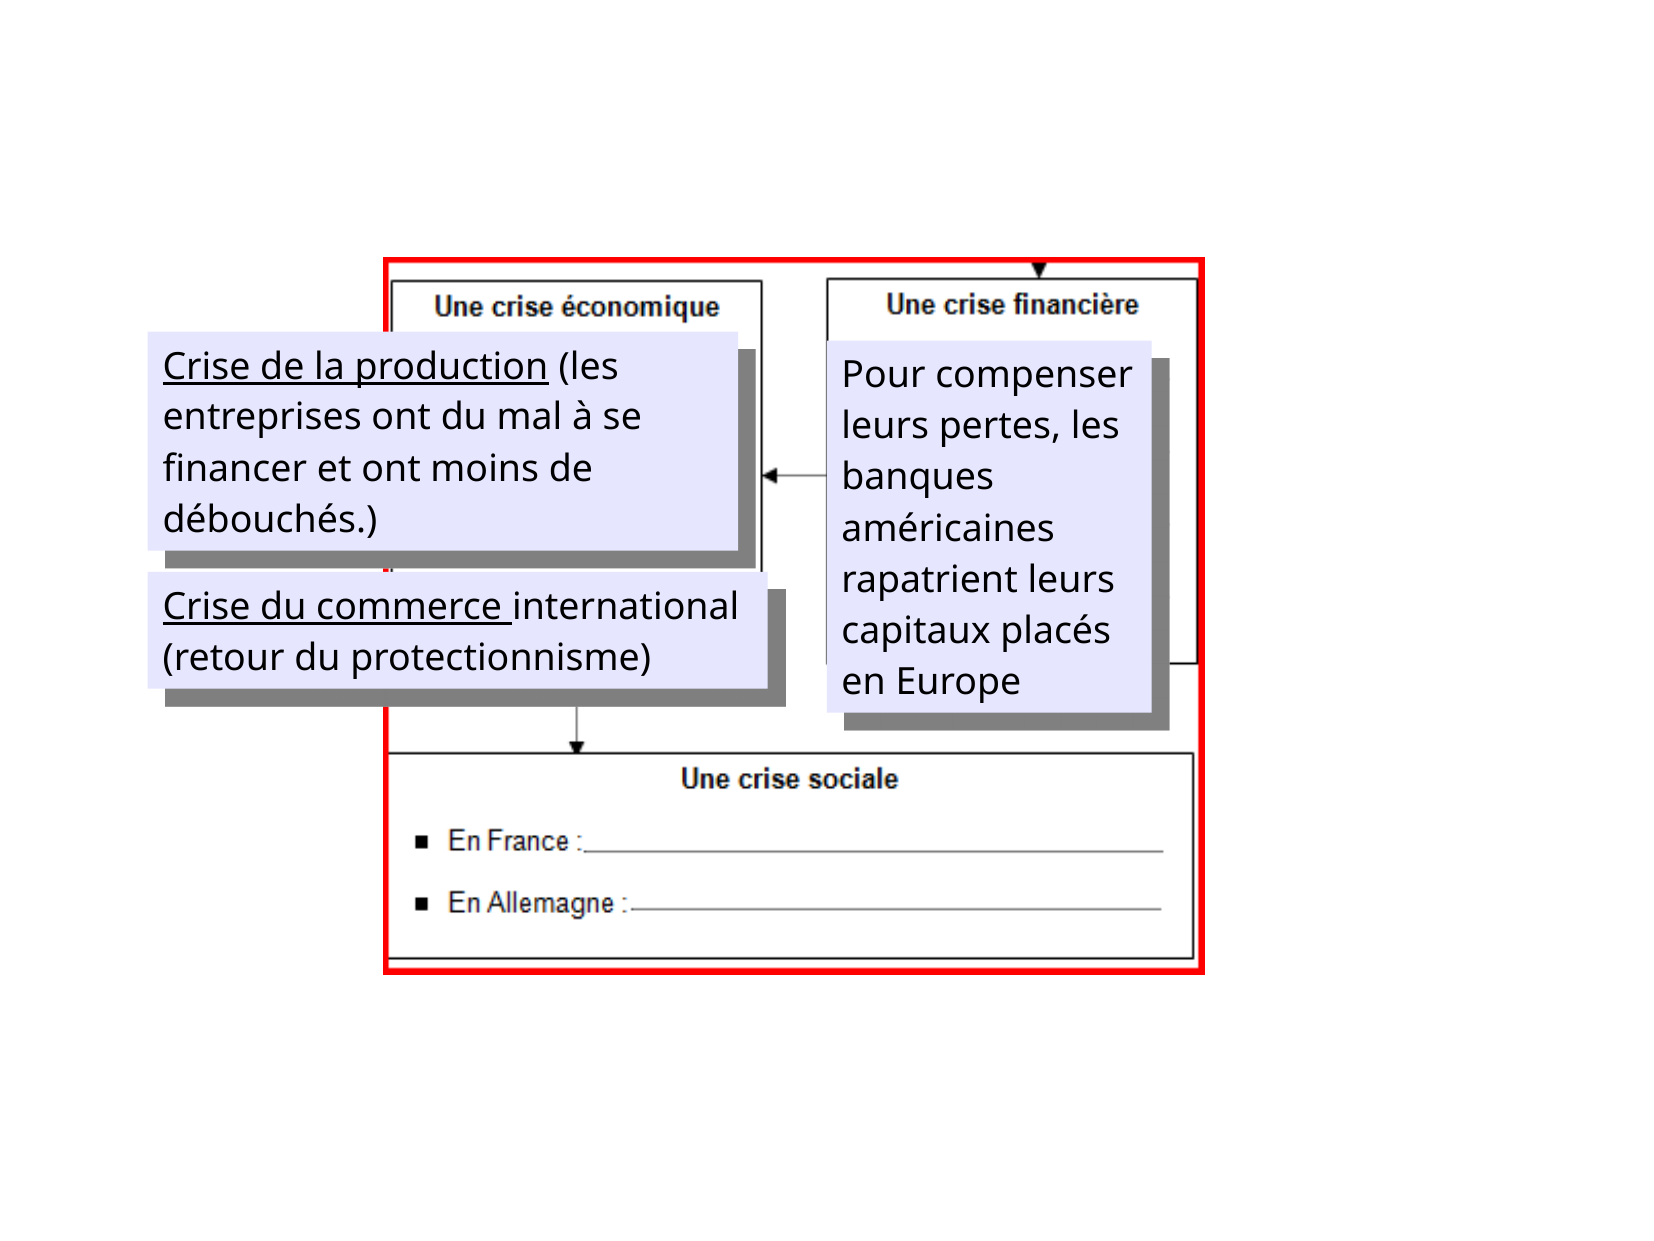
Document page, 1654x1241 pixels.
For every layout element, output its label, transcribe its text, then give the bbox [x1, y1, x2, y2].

text_box Crise du commerce international (retour du protectionnisme) [147, 571, 768, 680]
picture [383, 257, 1205, 975]
text_box Crise de la production (les entreprises ont du mal à se financer et ont moins de débouchés.) [147, 331, 739, 532]
text_box Pour compenser leurs pertes, les banques américaines rapatrient leurs capitaux placés en Europe [826, 340, 1152, 680]
